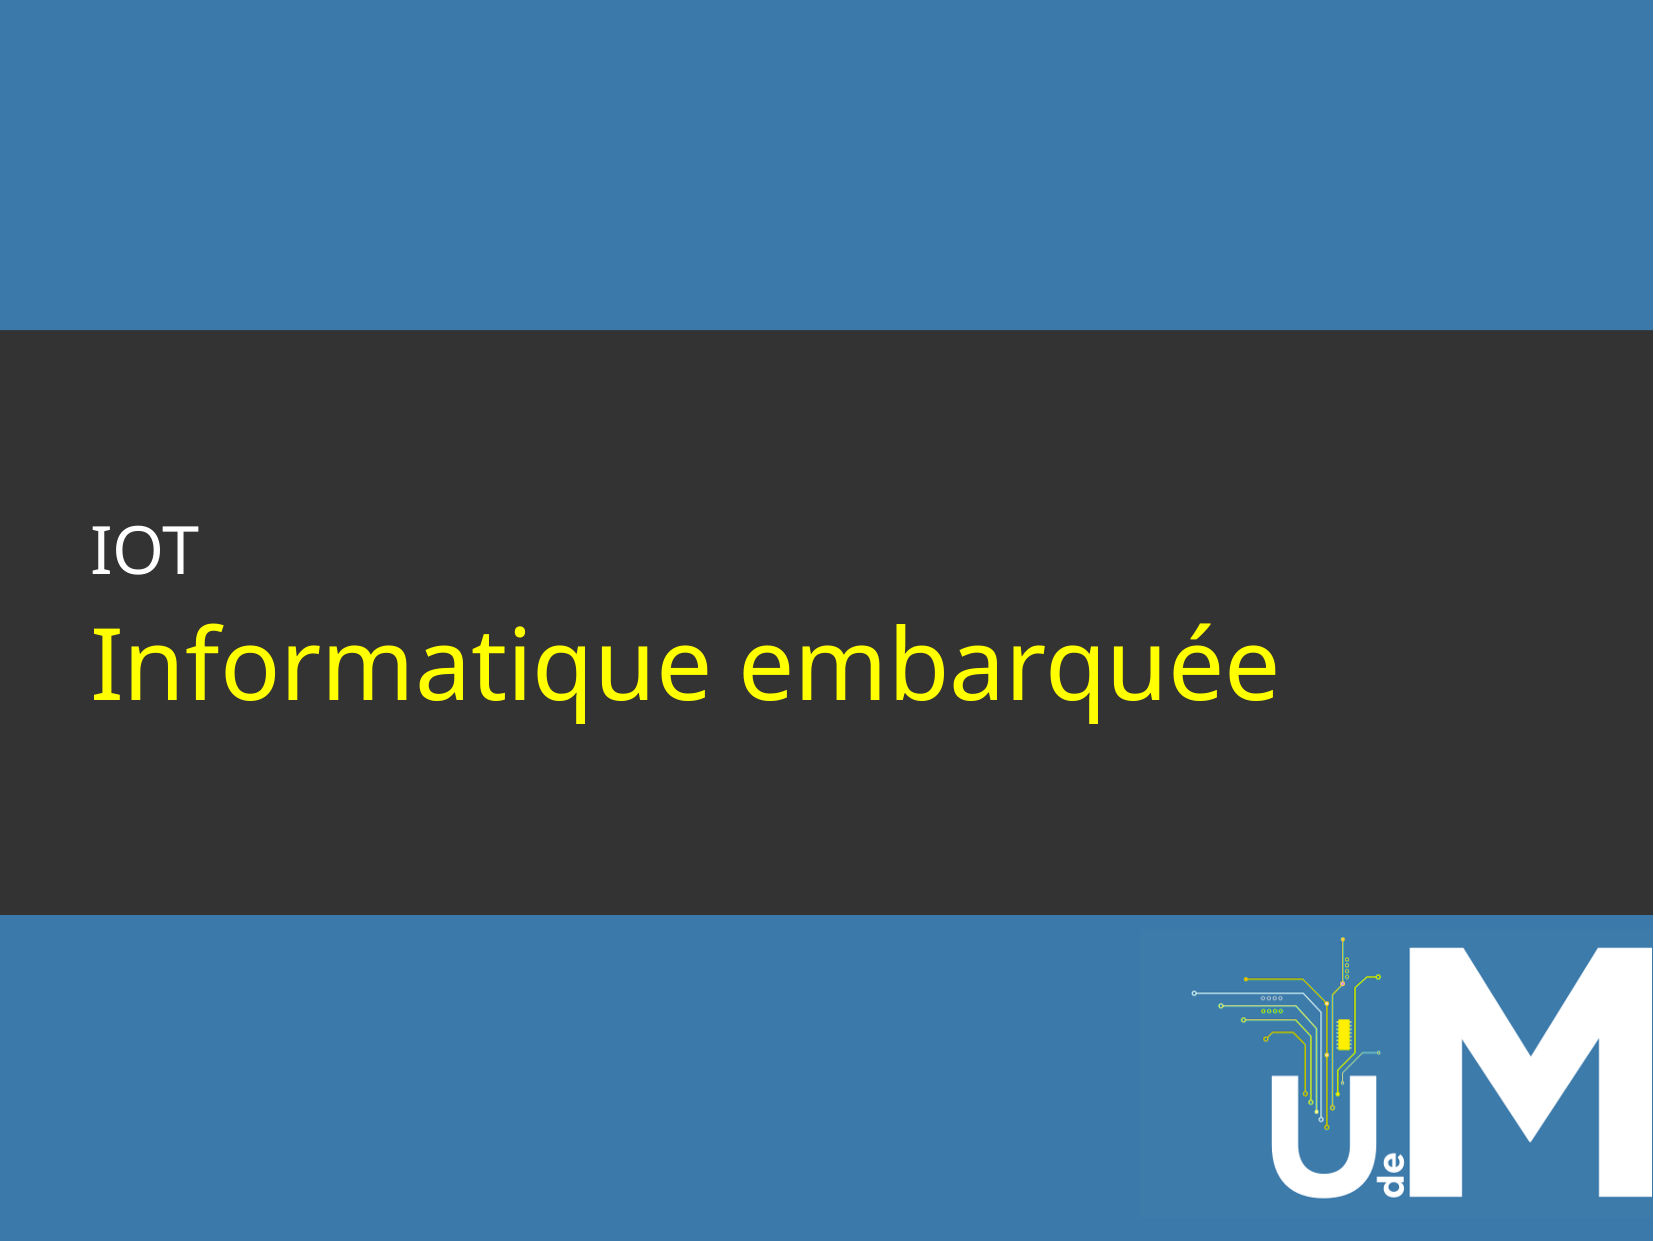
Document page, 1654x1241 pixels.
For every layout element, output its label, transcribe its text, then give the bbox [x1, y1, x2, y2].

picture [1140, 929, 1652, 1218]
title IOT Informatique embarquée [90, 498, 1578, 735]
